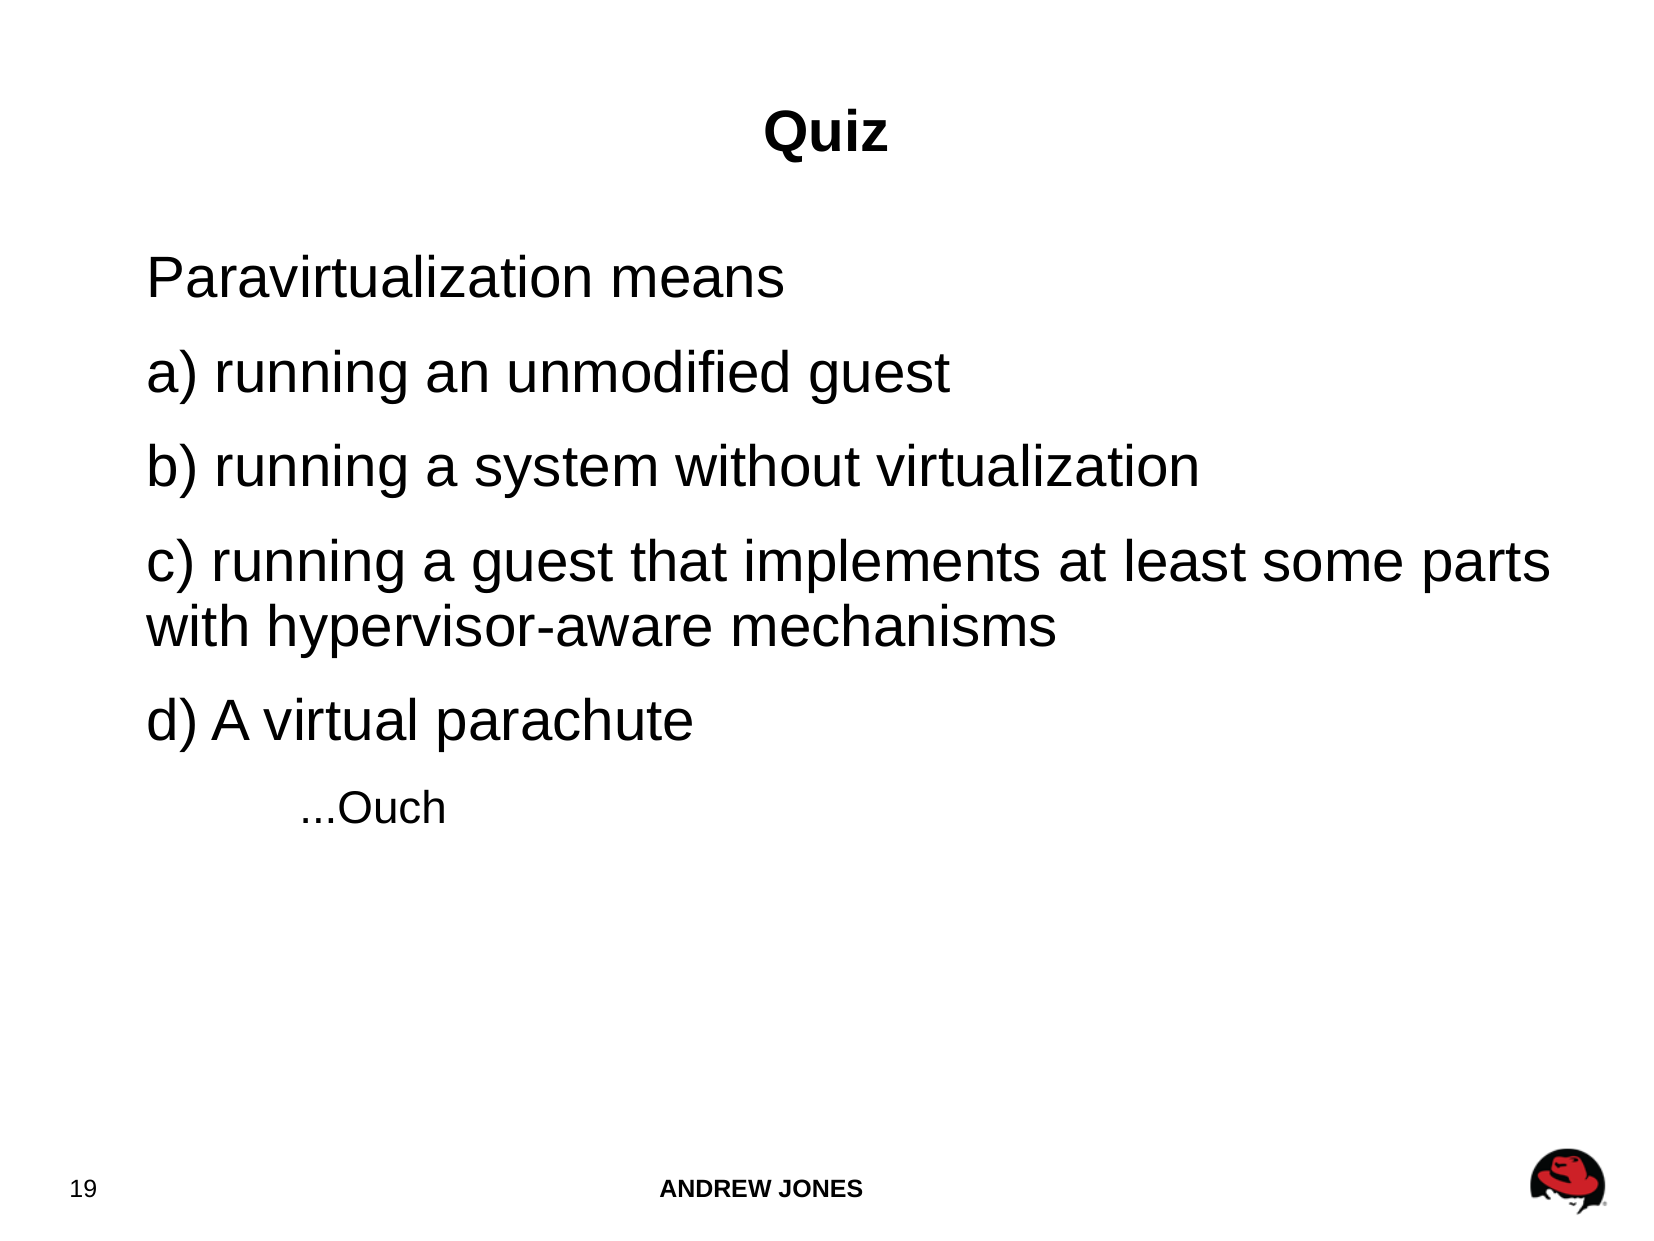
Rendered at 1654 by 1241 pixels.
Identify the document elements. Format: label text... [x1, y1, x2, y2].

list Paravirtualization means a) running an unmodified guest b) running a system without virtualization c) running a guest that implements at least some parts with hypervisor-aware mechanisms d) A virtual parachute ...Ouch [86, 244, 1576, 1024]
picture [1529, 1146, 1613, 1224]
title Quiz [82, 45, 1571, 218]
